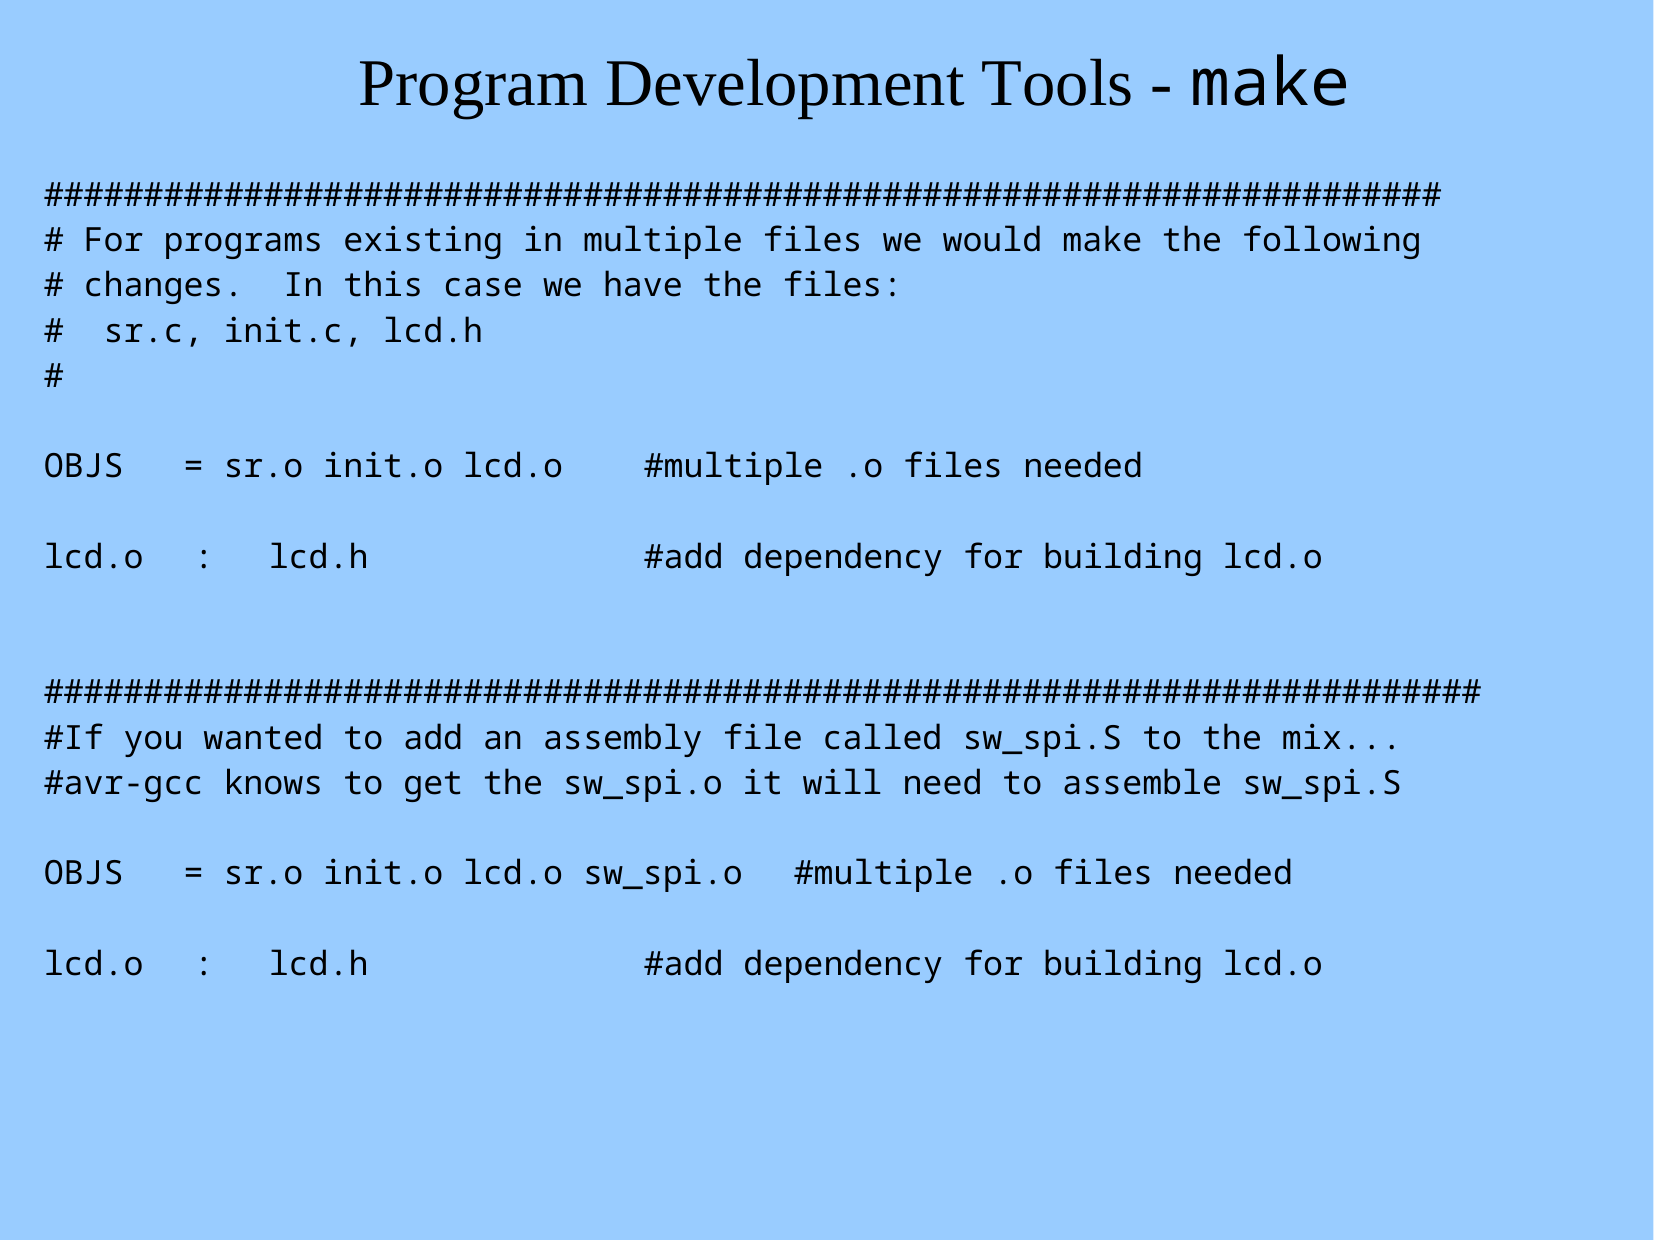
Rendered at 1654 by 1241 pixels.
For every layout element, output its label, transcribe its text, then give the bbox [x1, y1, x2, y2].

text_box ###################################################################### # For programs existing in multiple files we would make the following # changes. In this case we have the files: # sr.c, init.c, lcd.h # OBJS = sr.o init.o lcd.o #multiple .o files needed lcd.o : lcd.h #add dependency for building lcd.o ######################################################################## #If you wanted to add an assembly file called sw_spi.S to the mix... #avr-gcc knows to get the sw_spi.o it will need to assemble sw_spi.S OBJS = sr.o init.o lcd.o sw_spi.o #multiple .o files needed lcd.o : lcd.h #add dependency for building lcd.o [43, 170, 1582, 1172]
text_box Program Development Tools - make [358, 34, 1352, 113]
